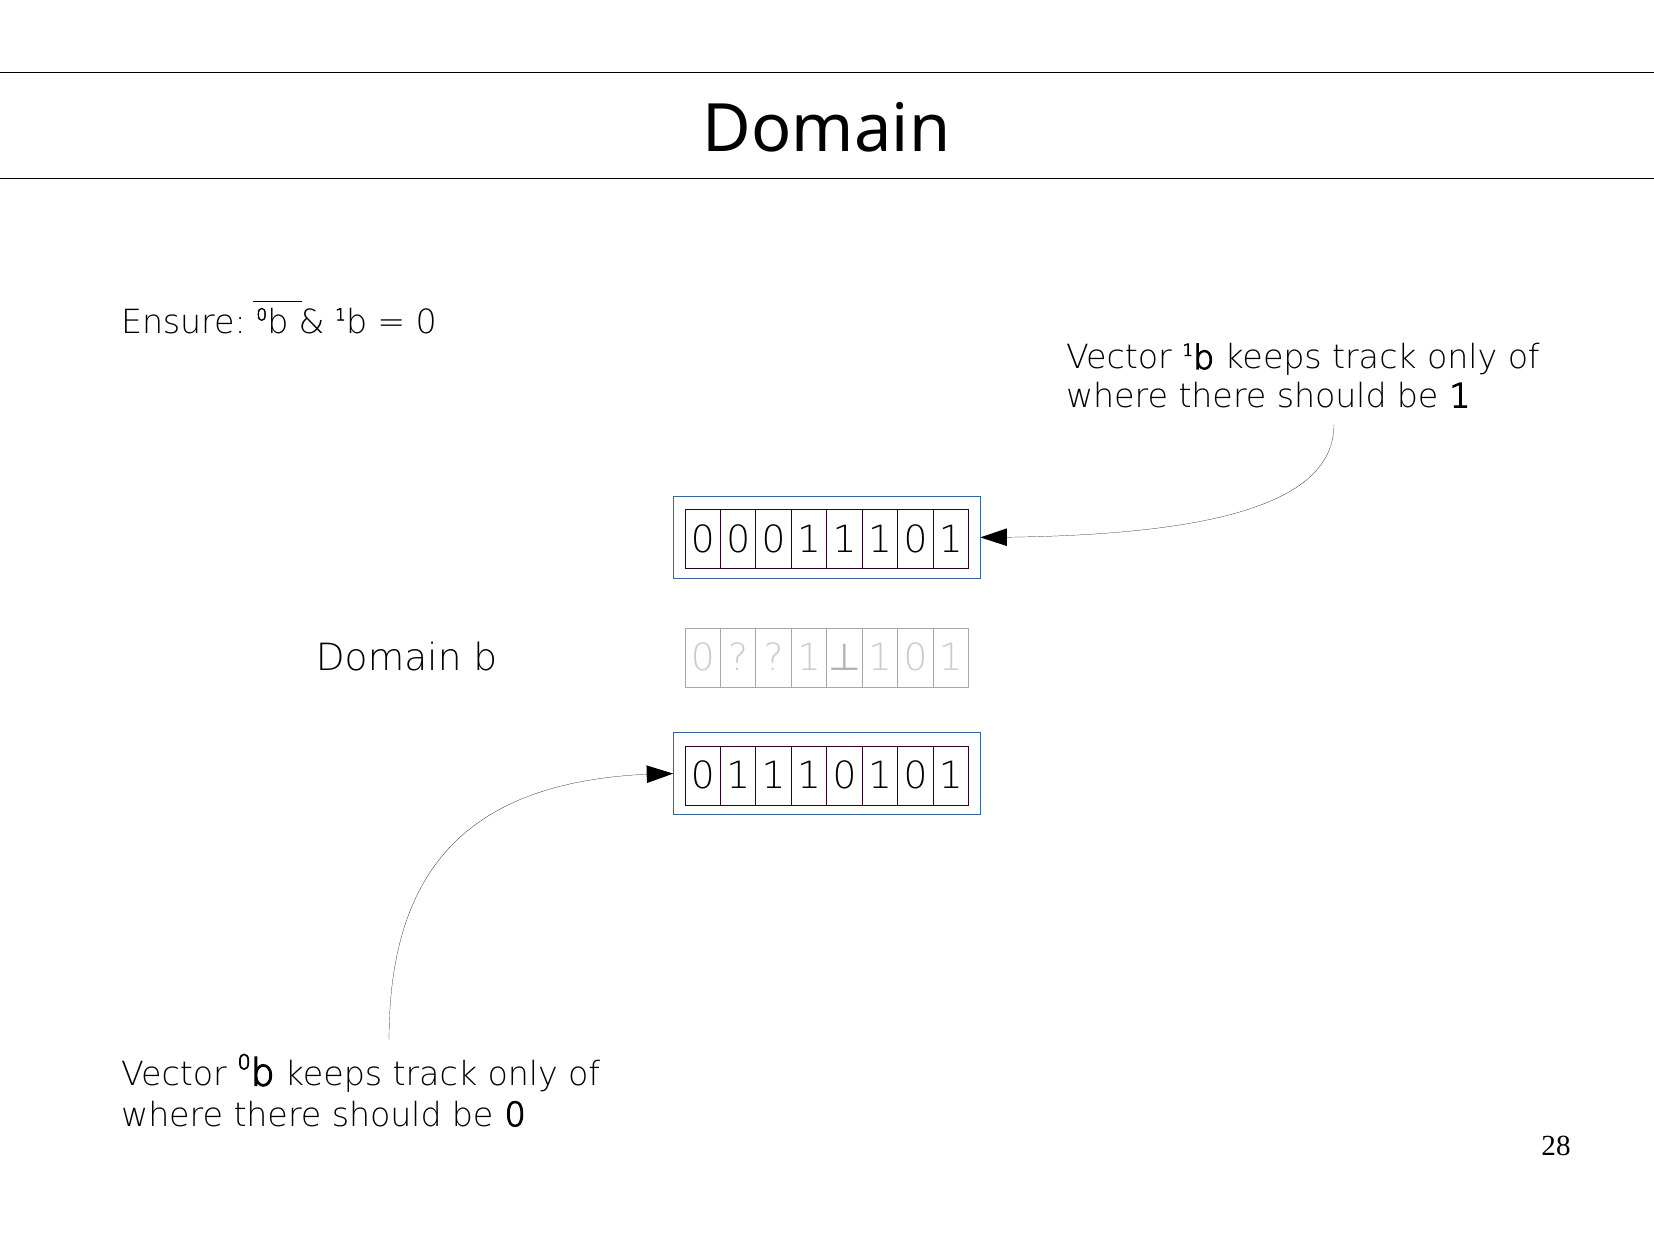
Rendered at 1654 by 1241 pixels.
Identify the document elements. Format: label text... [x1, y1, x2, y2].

text_box 1 [791, 628, 827, 688]
text_box 1 [862, 628, 897, 688]
text_box 1 [826, 509, 863, 569]
text_box 1 [933, 746, 969, 806]
text_box 0 [897, 509, 934, 569]
text_box 1 [862, 746, 898, 806]
text_box 1 [720, 746, 755, 806]
text_box 1 [863, 509, 897, 569]
text_box 1 [792, 746, 827, 806]
text_box 0 [898, 746, 933, 806]
text_box Vector 1b keeps track only of where there should be 1 [1051, 330, 1617, 425]
text_box 0 [755, 509, 792, 569]
text_box 1 [934, 509, 969, 569]
text_box 1 [755, 746, 792, 806]
text_box 0 [827, 746, 862, 806]
text_box 1 [792, 509, 826, 569]
text_box ? [755, 628, 791, 688]
text_box ⊥ [827, 628, 862, 688]
text_box Domain b [301, 628, 513, 688]
text_box Ensure: 0b & 1b = 0 [106, 295, 467, 364]
text_box 0 [897, 628, 933, 688]
text_box Vector 0b keeps track only of where there should be 0 [106, 1039, 672, 1144]
text_box 0 [685, 509, 720, 569]
text_box ? [721, 628, 755, 688]
text_box 0 [685, 746, 720, 806]
text_box 0 [720, 509, 755, 569]
text_box 1 [933, 628, 969, 688]
text_box Domain [0, 72, 1654, 166]
text_box 0 [685, 628, 721, 688]
